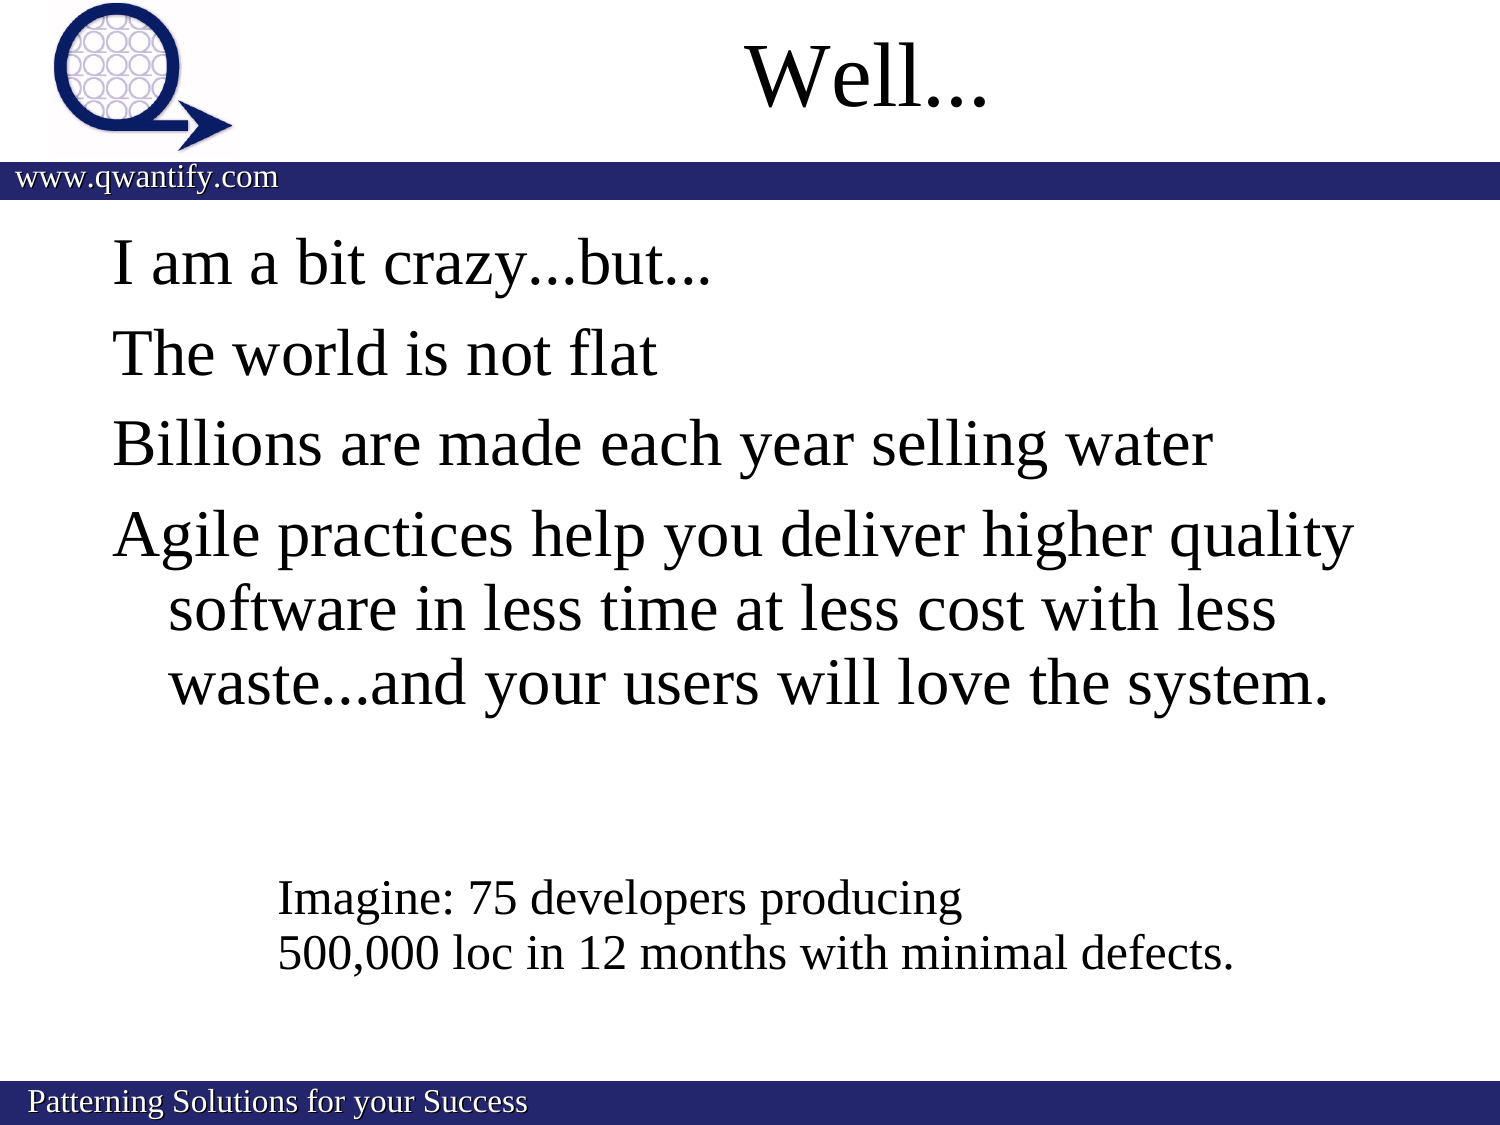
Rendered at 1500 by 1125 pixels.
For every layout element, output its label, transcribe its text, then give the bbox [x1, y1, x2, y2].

picture [50, 0, 238, 157]
picture [0, 1081, 1500, 1125]
list I am a bit crazy...but... The world is not flat Billions are made each year selling water Agile practices help you deliver higher quality software in less time at less cost with less waste...and your users will love the system. [112, 224, 1388, 794]
text_box Imagine: 75 developers producing 500,000 loc in 12 months with minimal defects. [262, 862, 1249, 990]
title Well... [287, 0, 1450, 193]
picture [0, 162, 1500, 200]
